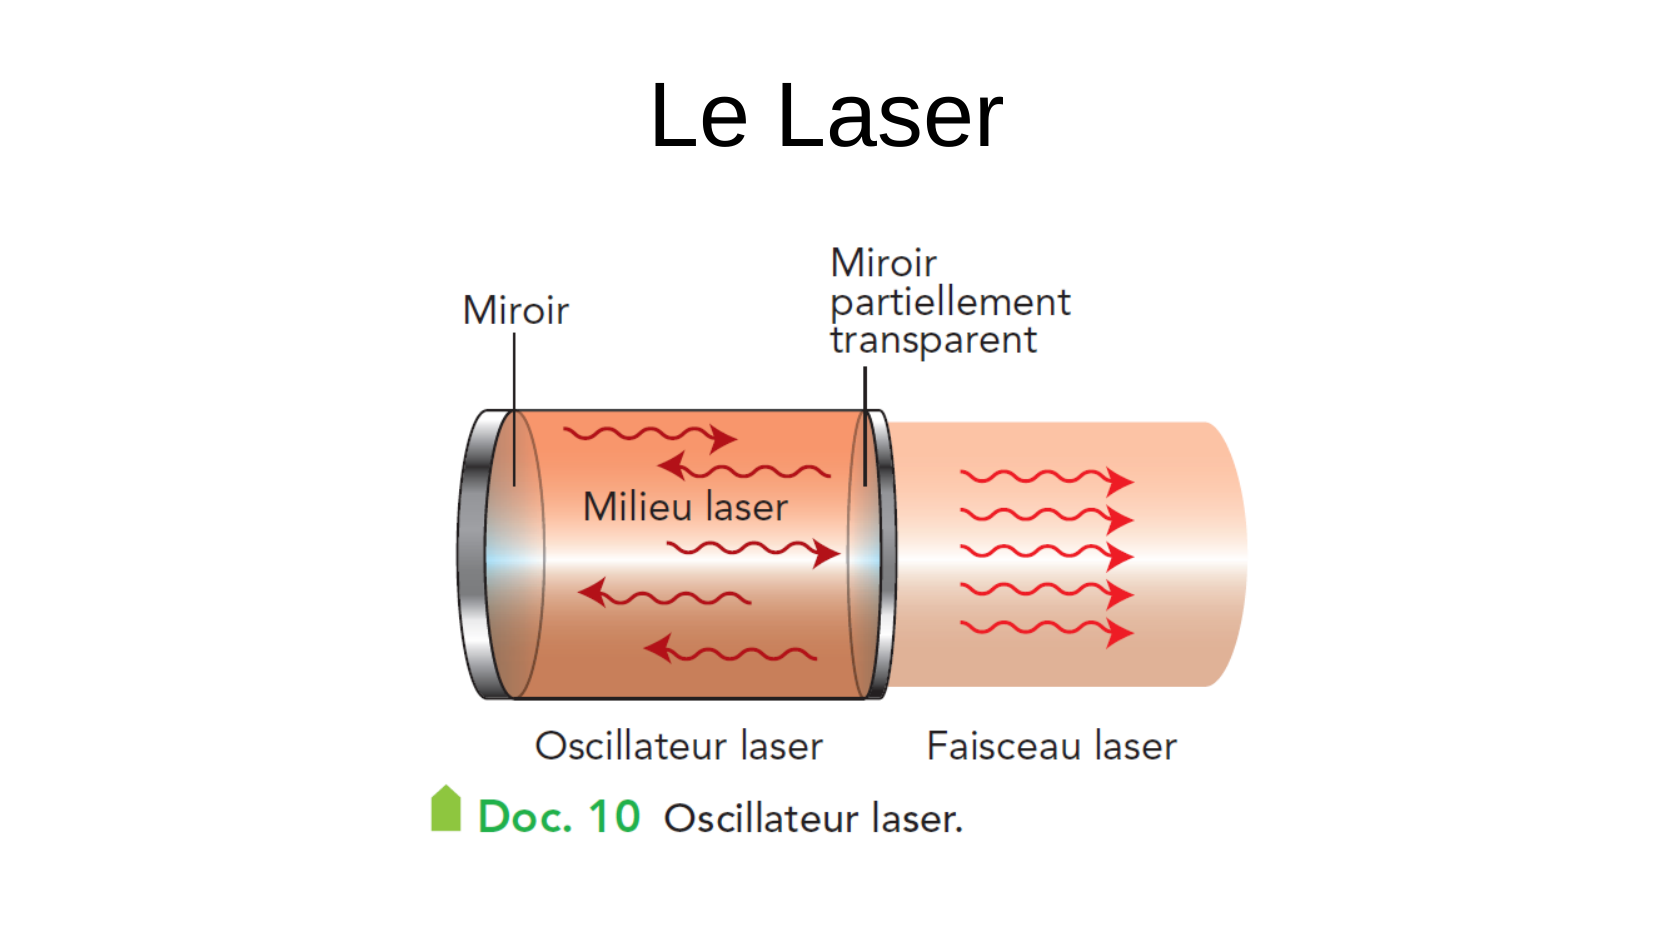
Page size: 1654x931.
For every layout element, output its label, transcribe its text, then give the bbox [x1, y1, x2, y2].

title Le Laser [82, 37, 1571, 193]
picture [413, 185, 1275, 886]
